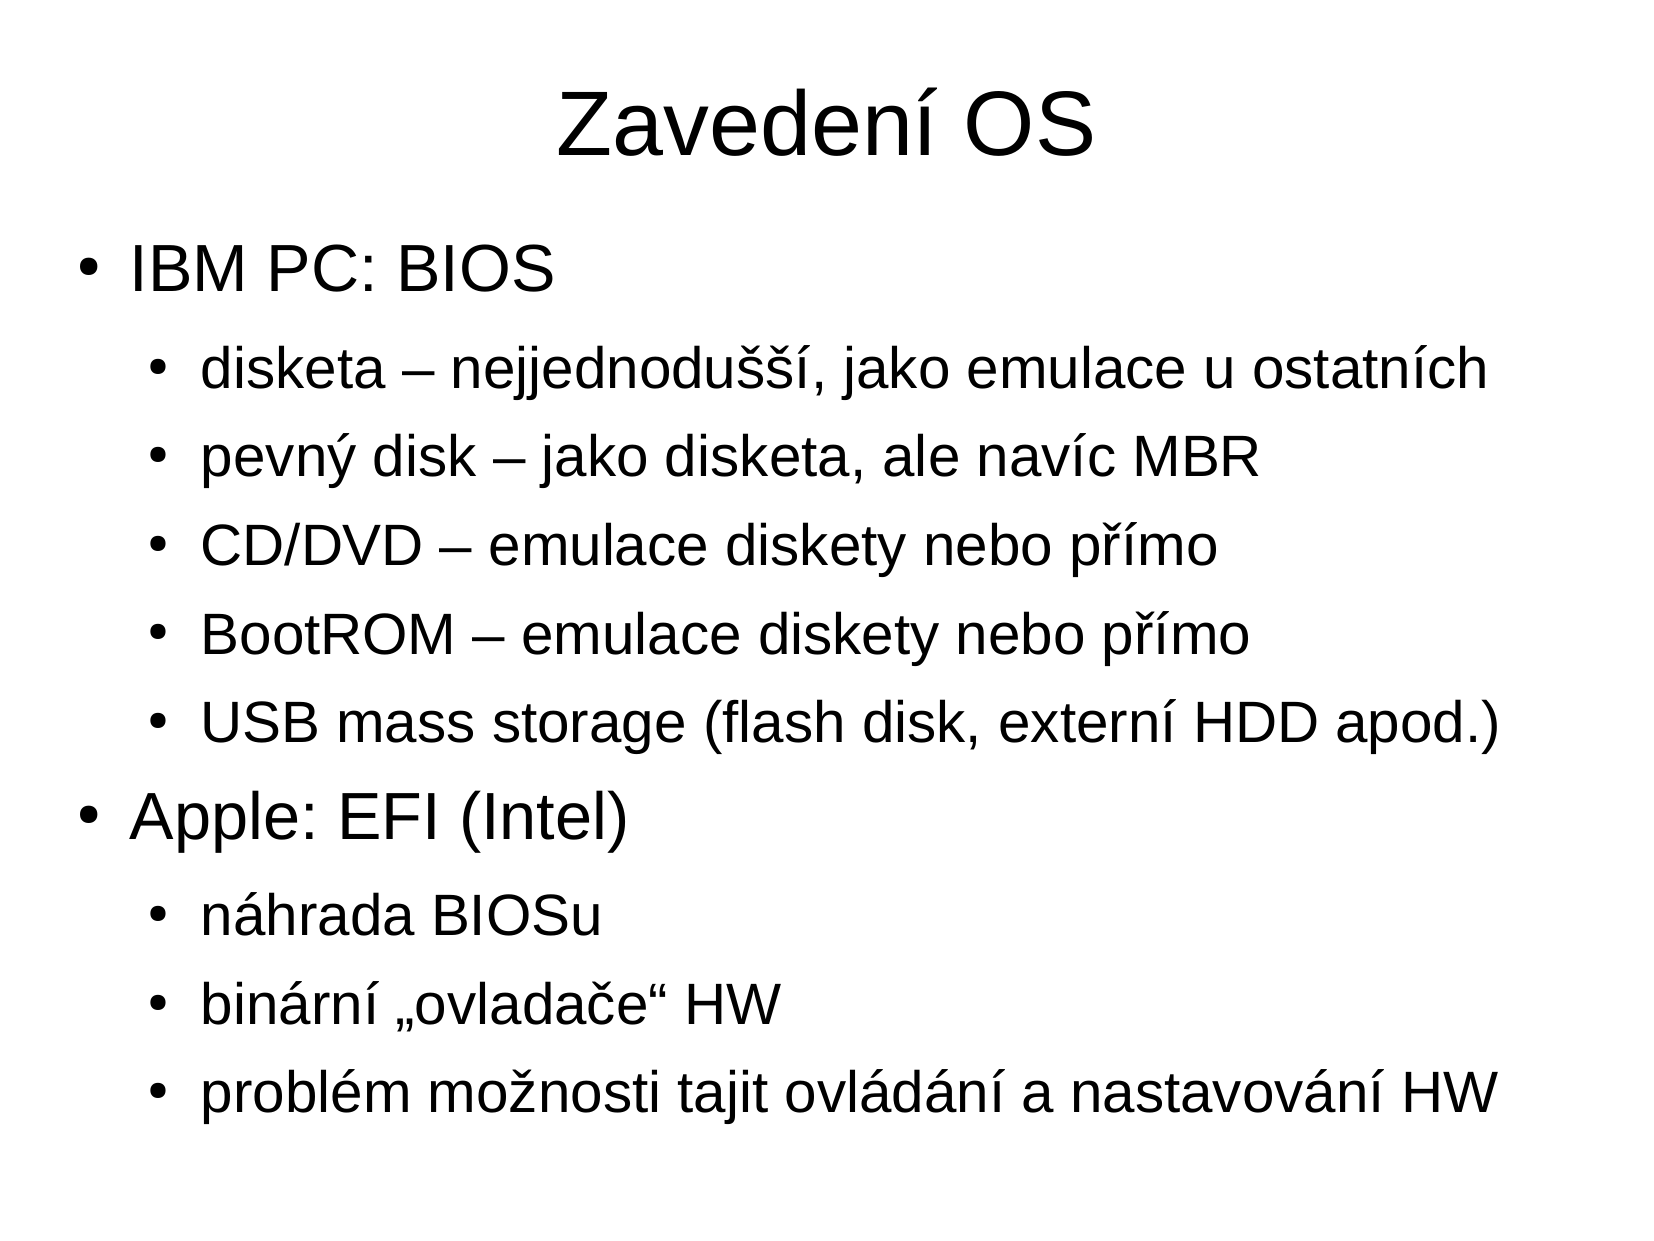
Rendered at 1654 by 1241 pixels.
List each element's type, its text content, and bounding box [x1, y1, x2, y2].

list IBM PC: BIOS disketa – nejjednodušší, jako emulace u ostatních pevný disk – jako disketa, ale navíc MBR CD/DVD – emulace diskety nebo přímo BootROM – emulace diskety nebo přímo USB mass storage (flash disk, externí HDD apod.) Apple: EFI (Intel) náhrada BIOSu binární „ovladače“ HW problém možnosti tajit ovládání a nastavování HW [59, 231, 1625, 1126]
title Zavedení OS [82, 27, 1571, 220]
